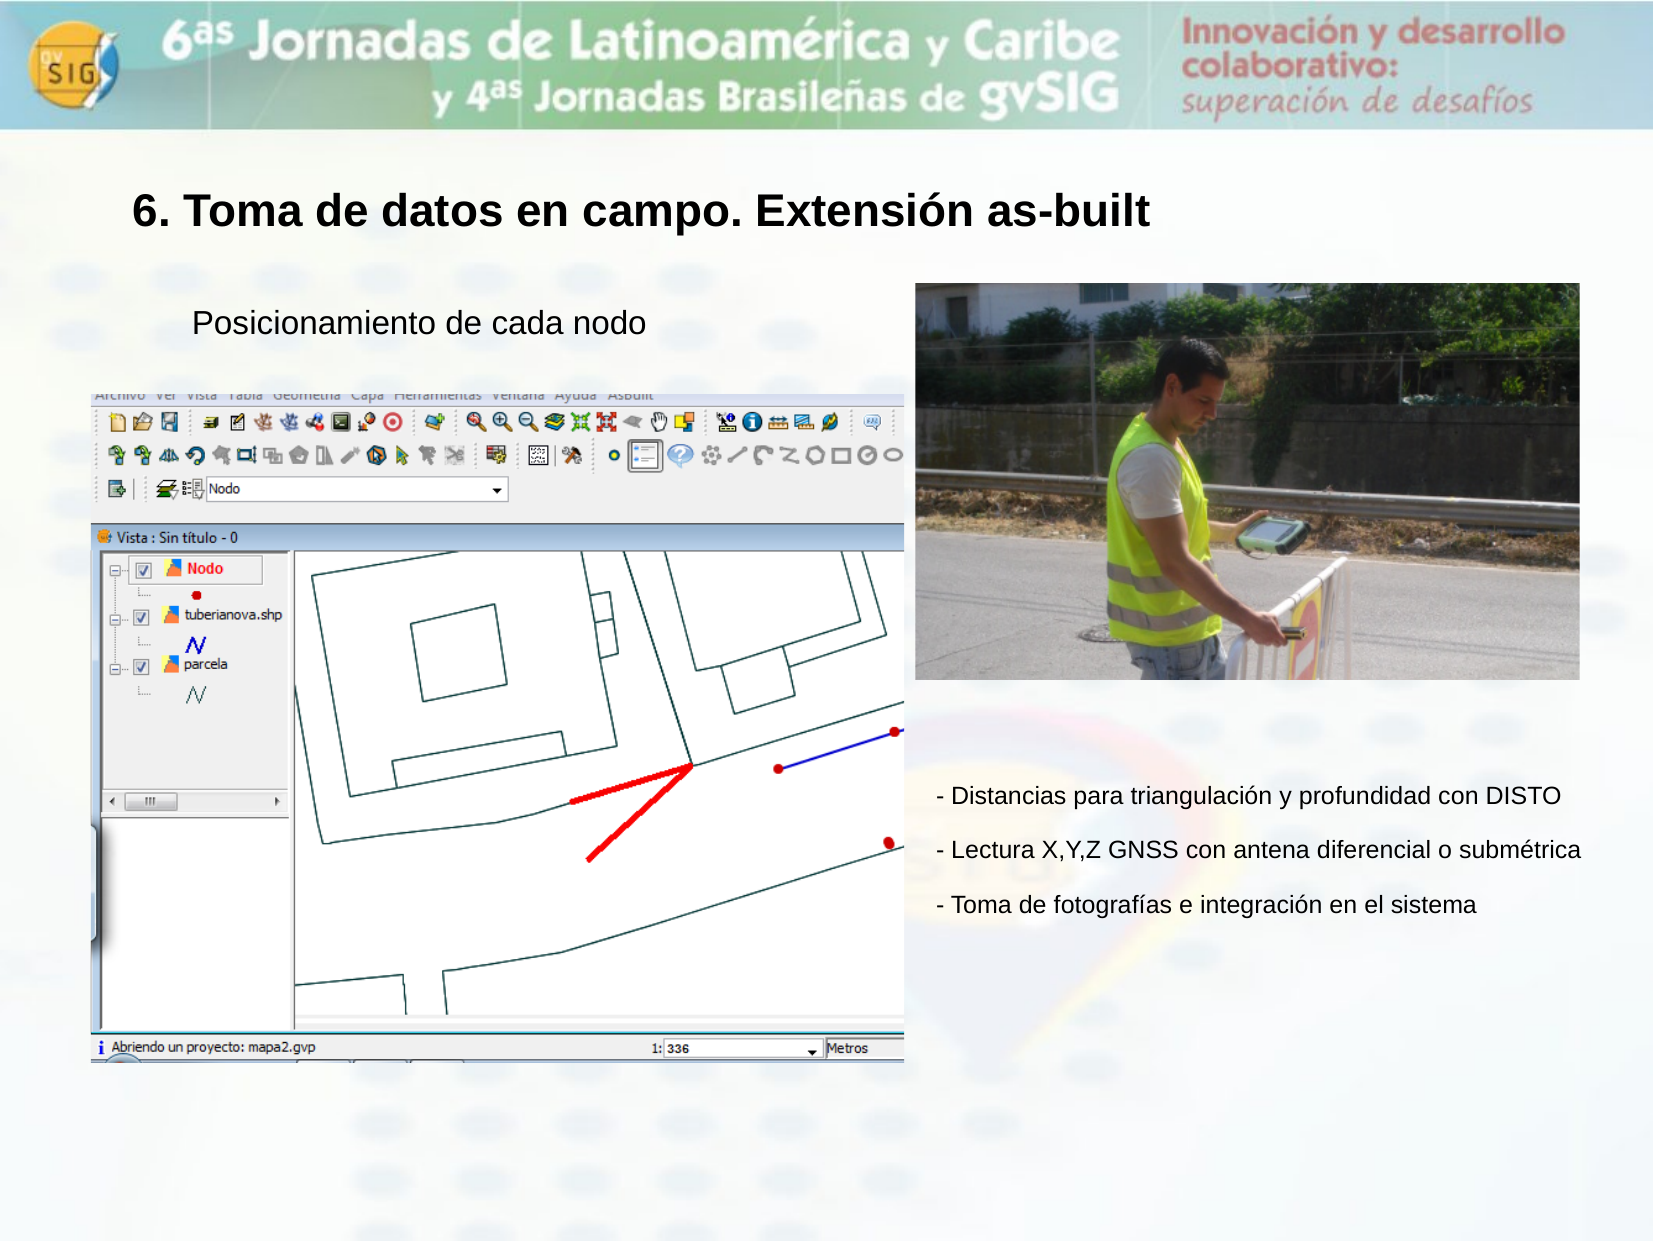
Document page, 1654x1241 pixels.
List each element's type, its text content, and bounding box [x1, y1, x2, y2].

text_box - Distancias para triangulación y profundidad con DISTO - Lectura X,Y,Z GNSS con antena diferencial o submétrica - Toma de fotografías e integración en el sistema [921, 759, 1630, 1134]
text_box 6. Toma de datos en campo. Extensión as-built [118, 177, 1300, 244]
picture [0, 0, 1653, 1241]
text_box Posicionamiento de cada nodo [106, 259, 1436, 470]
